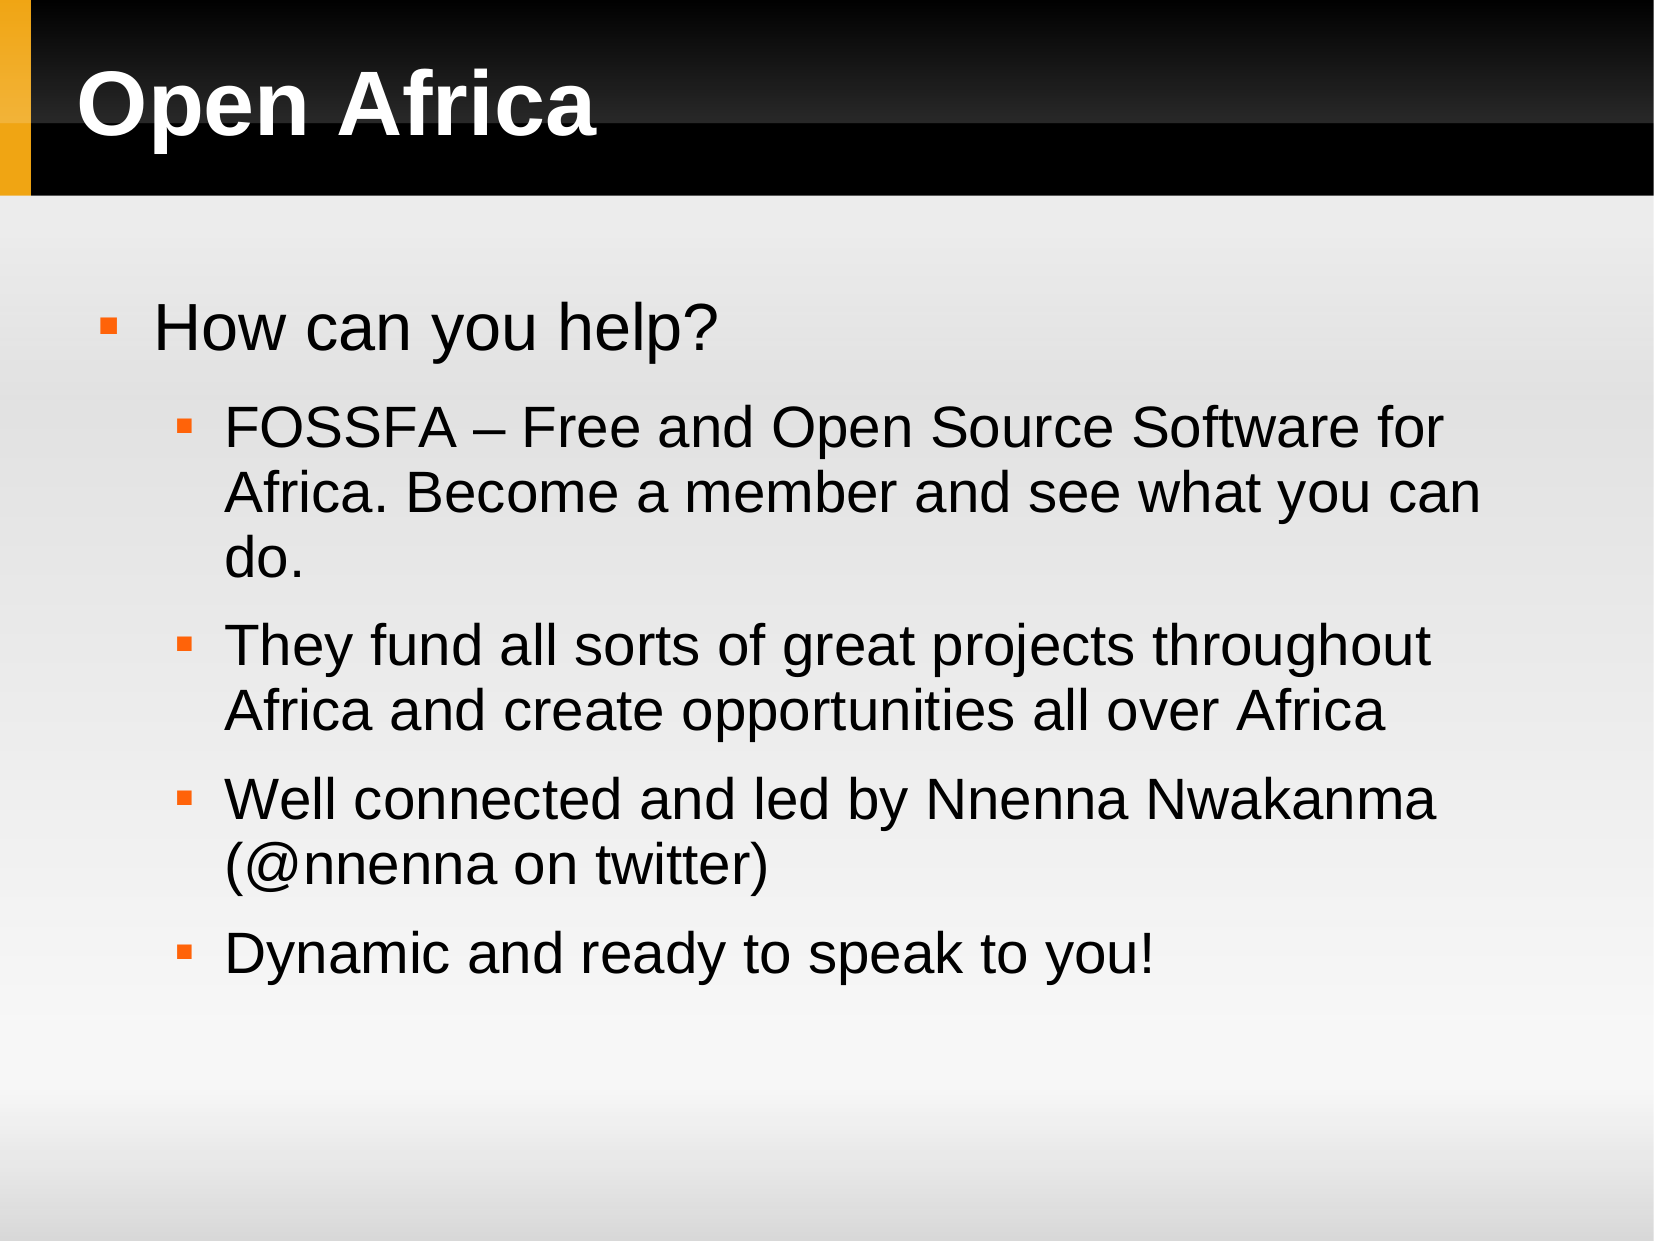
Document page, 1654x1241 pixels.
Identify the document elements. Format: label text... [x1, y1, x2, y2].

list How can you help? FOSSFA – Free and Open Source Software for Africa. Become a member and see what you can do. They fund all sorts of great projects throughout Africa and create opportunities all over Africa Well connected and led by Nnenna Nwakanma (@nnenna on twitter) Dynamic and ready to speak to you! [82, 290, 1571, 1109]
picture [0, 0, 1654, 1241]
title Open Africa [76, 0, 1565, 208]
